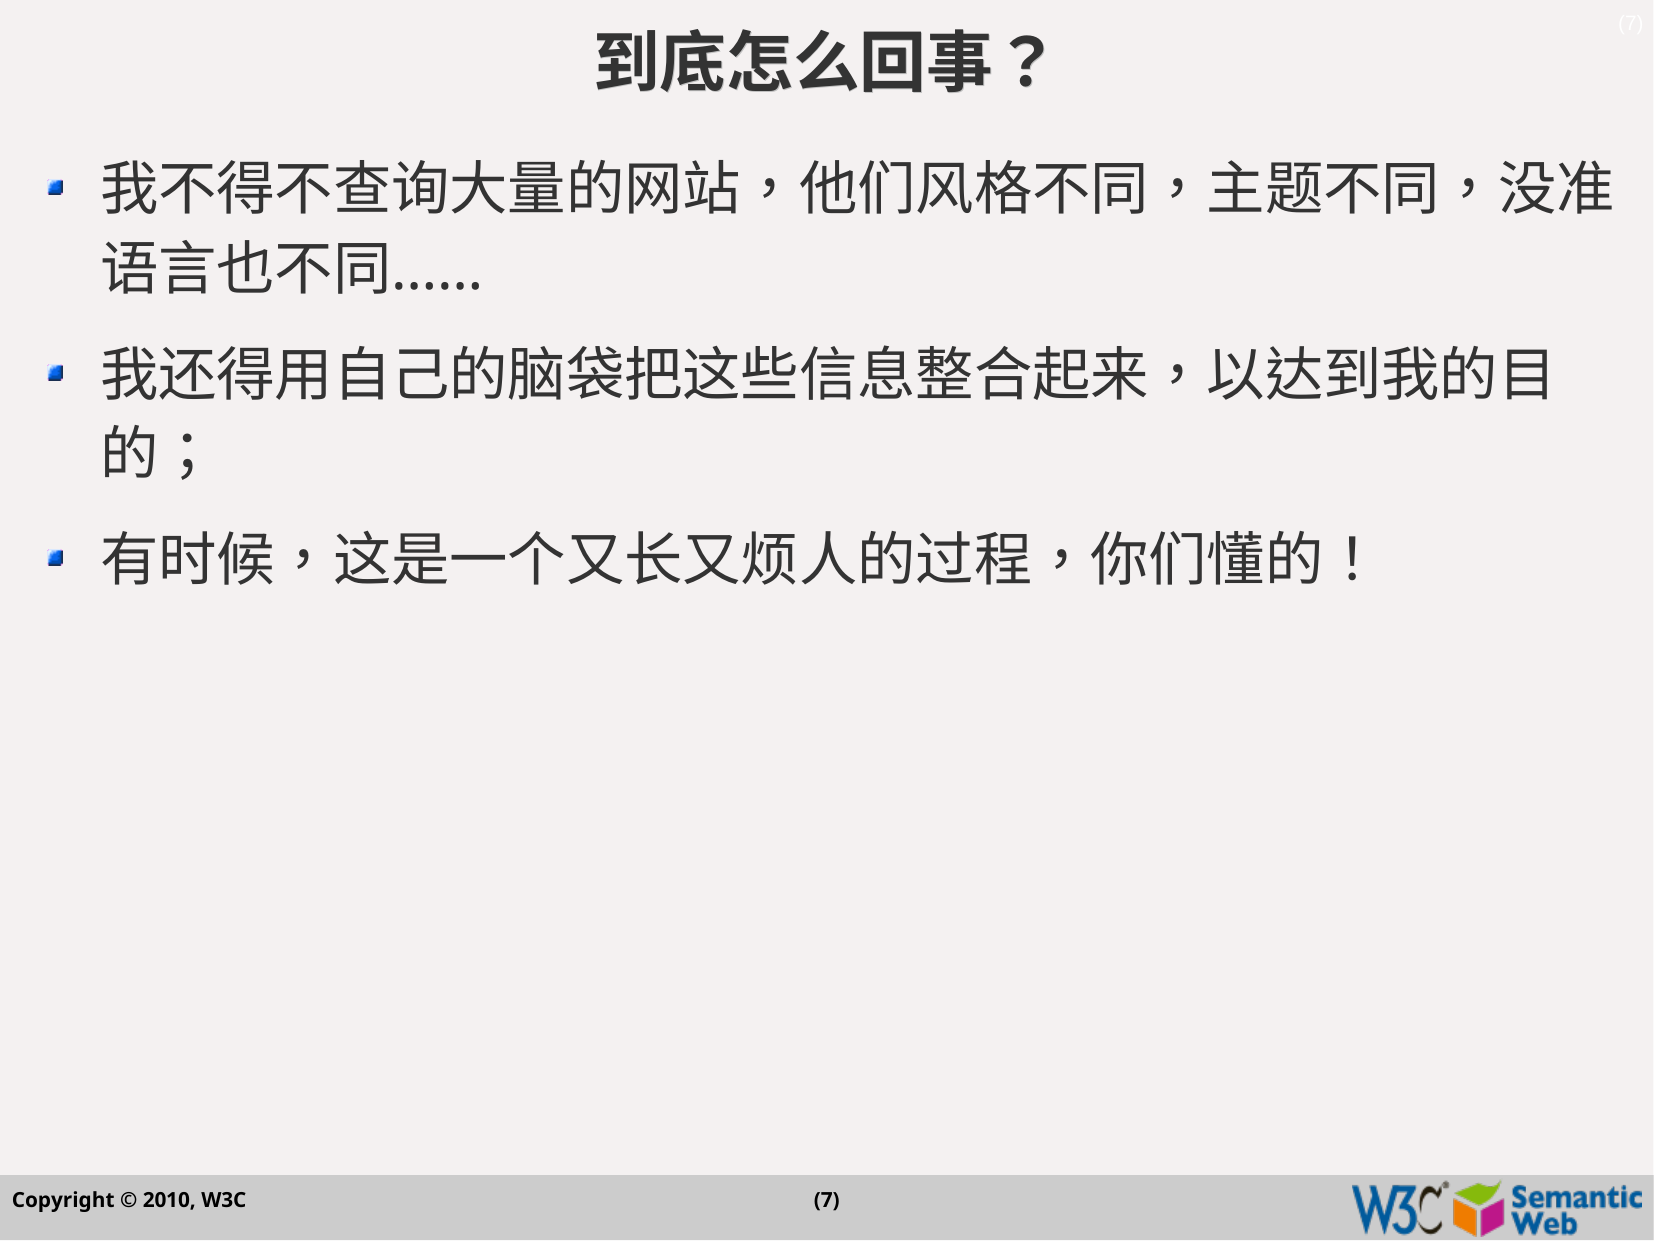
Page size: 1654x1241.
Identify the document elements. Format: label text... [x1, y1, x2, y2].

picture [1352, 1178, 1642, 1237]
list 我不得不查询大量的网站，他们风格不同，主题不同，没准语言也不同…… 我还得用自己的脑袋把这些信息整合起来，以达到我的目的； 有时候，这是一个又长又烦人的过程，你们懂的！ [29, 147, 1624, 1134]
title 到底怎么回事？ [0, 0, 1654, 119]
